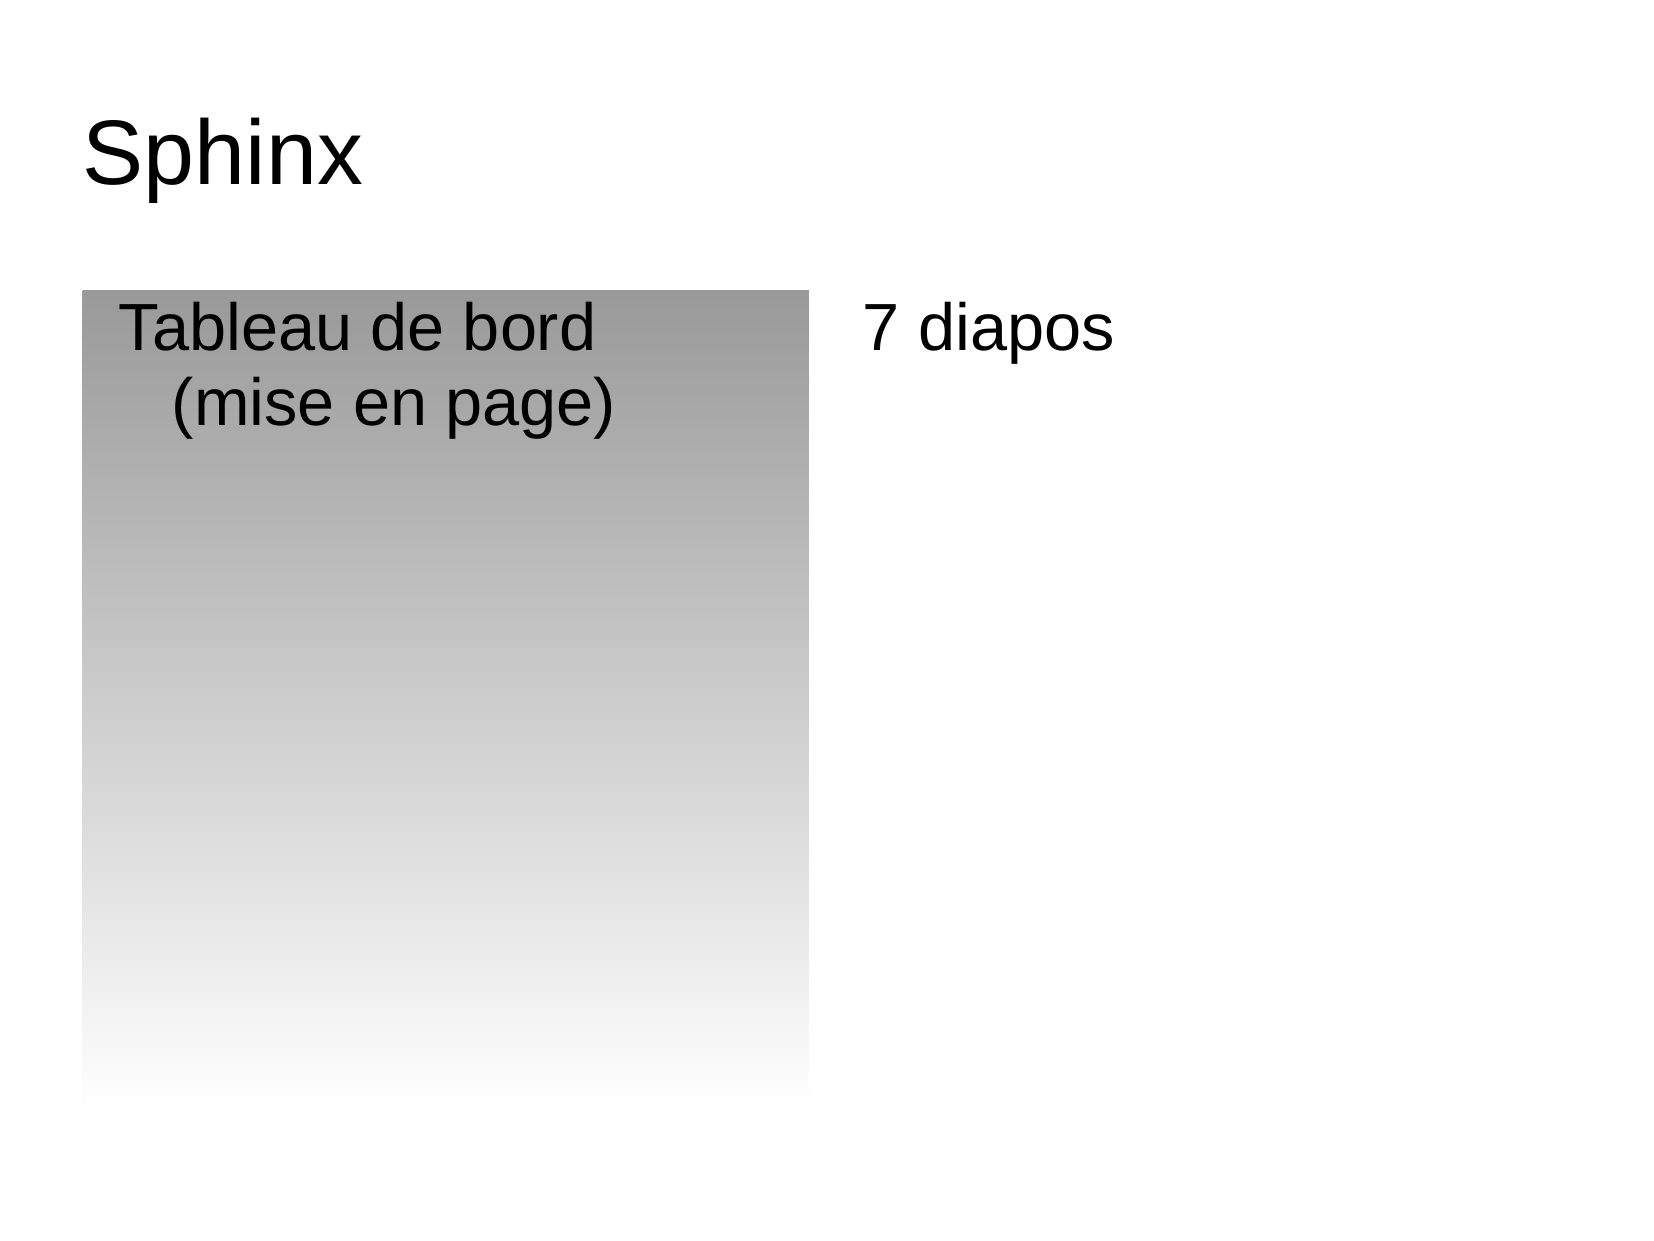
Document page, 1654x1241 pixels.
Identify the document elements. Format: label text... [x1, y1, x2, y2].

list Tableau de bord (mise en page) [82, 290, 809, 1109]
title Sphinx [82, 49, 1571, 257]
list 7 diapos [845, 290, 1572, 1094]
